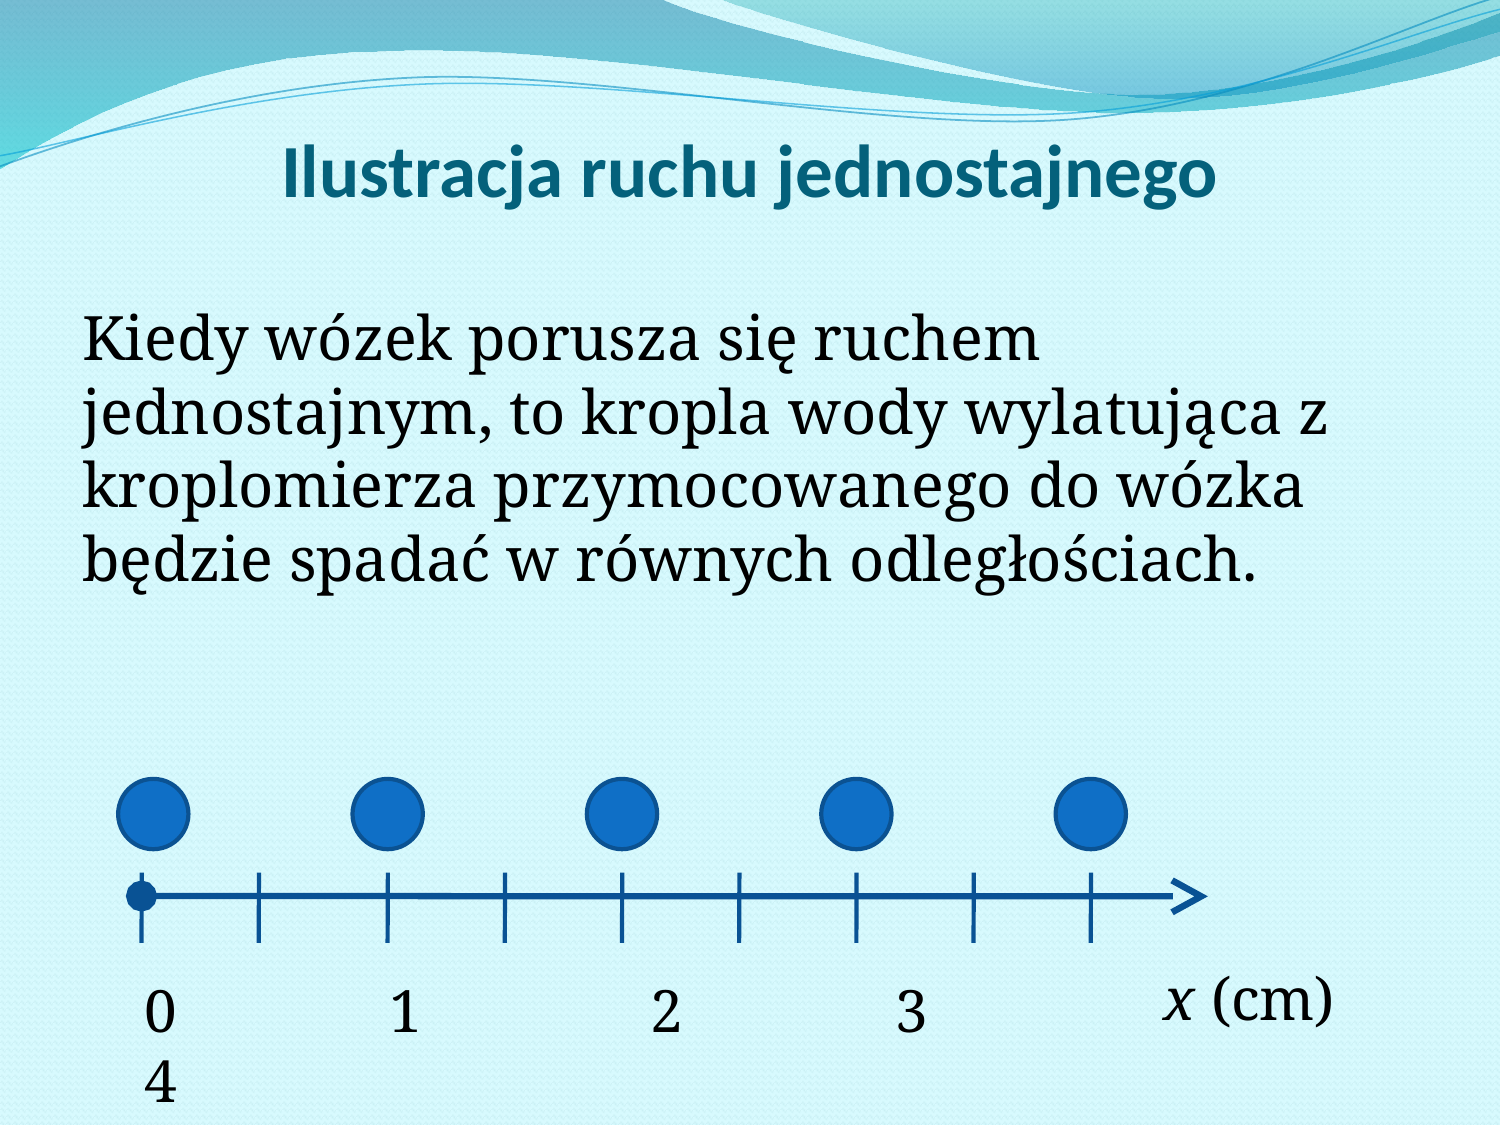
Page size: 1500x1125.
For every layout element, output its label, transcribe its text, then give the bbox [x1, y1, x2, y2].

text_box x (cm) [1149, 954, 1372, 1040]
text_box [118, 778, 189, 850]
title Ilustracja ruchu jednostajnego [75, 115, 1425, 303]
list Kiedy wózek porusza się ruchem jednostajnym, to kropla wody wylatująca z kroplomierza przymocowanego do wózka będzie spadać w równych odległościach. [67, 291, 1418, 650]
text_box 0 1 2 3 4 [129, 966, 1162, 1122]
text_box [821, 778, 892, 850]
text_box [586, 778, 658, 850]
text_box [352, 778, 423, 850]
text_box [1055, 778, 1126, 850]
picture [0, 0, 1500, 1125]
